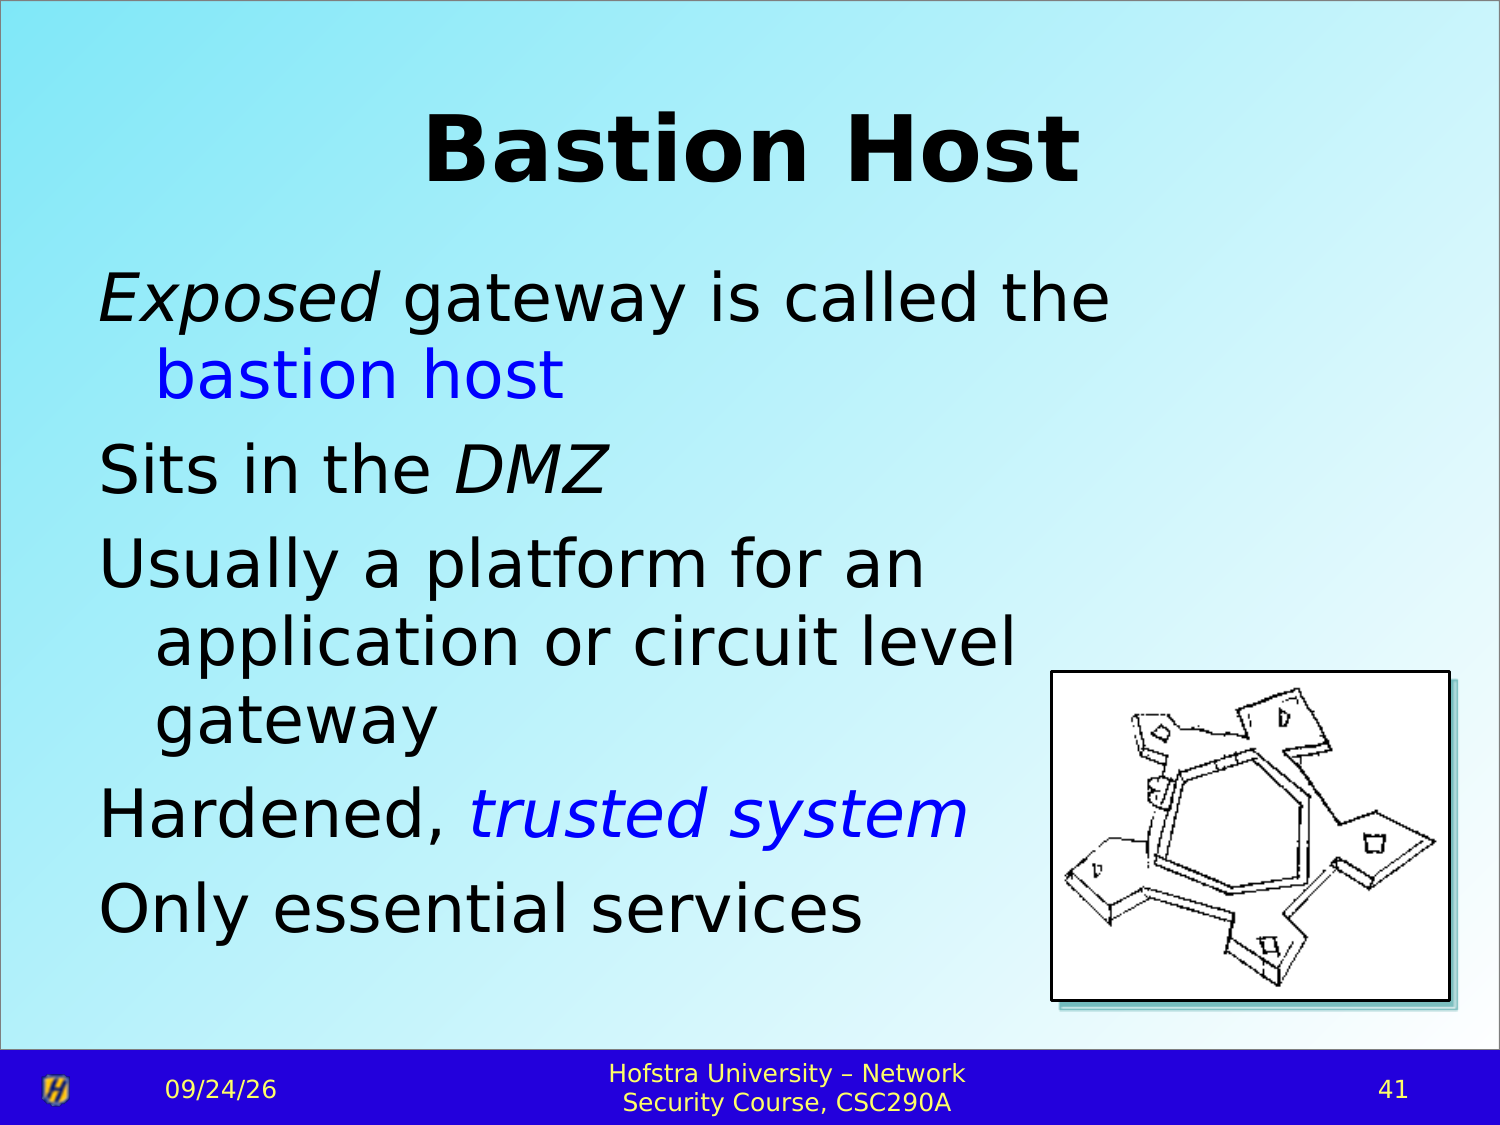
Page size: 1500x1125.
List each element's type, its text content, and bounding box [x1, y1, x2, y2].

list Exposed gateway is called the bastion host Sits in the DMZ Usually a platform for an application or circuit level gateway Hardened, trusted system Only essential services [83, 251, 1322, 983]
picture [37, 1072, 76, 1110]
title Bastion Host [112, 84, 1391, 212]
picture [1052, 672, 1448, 1000]
